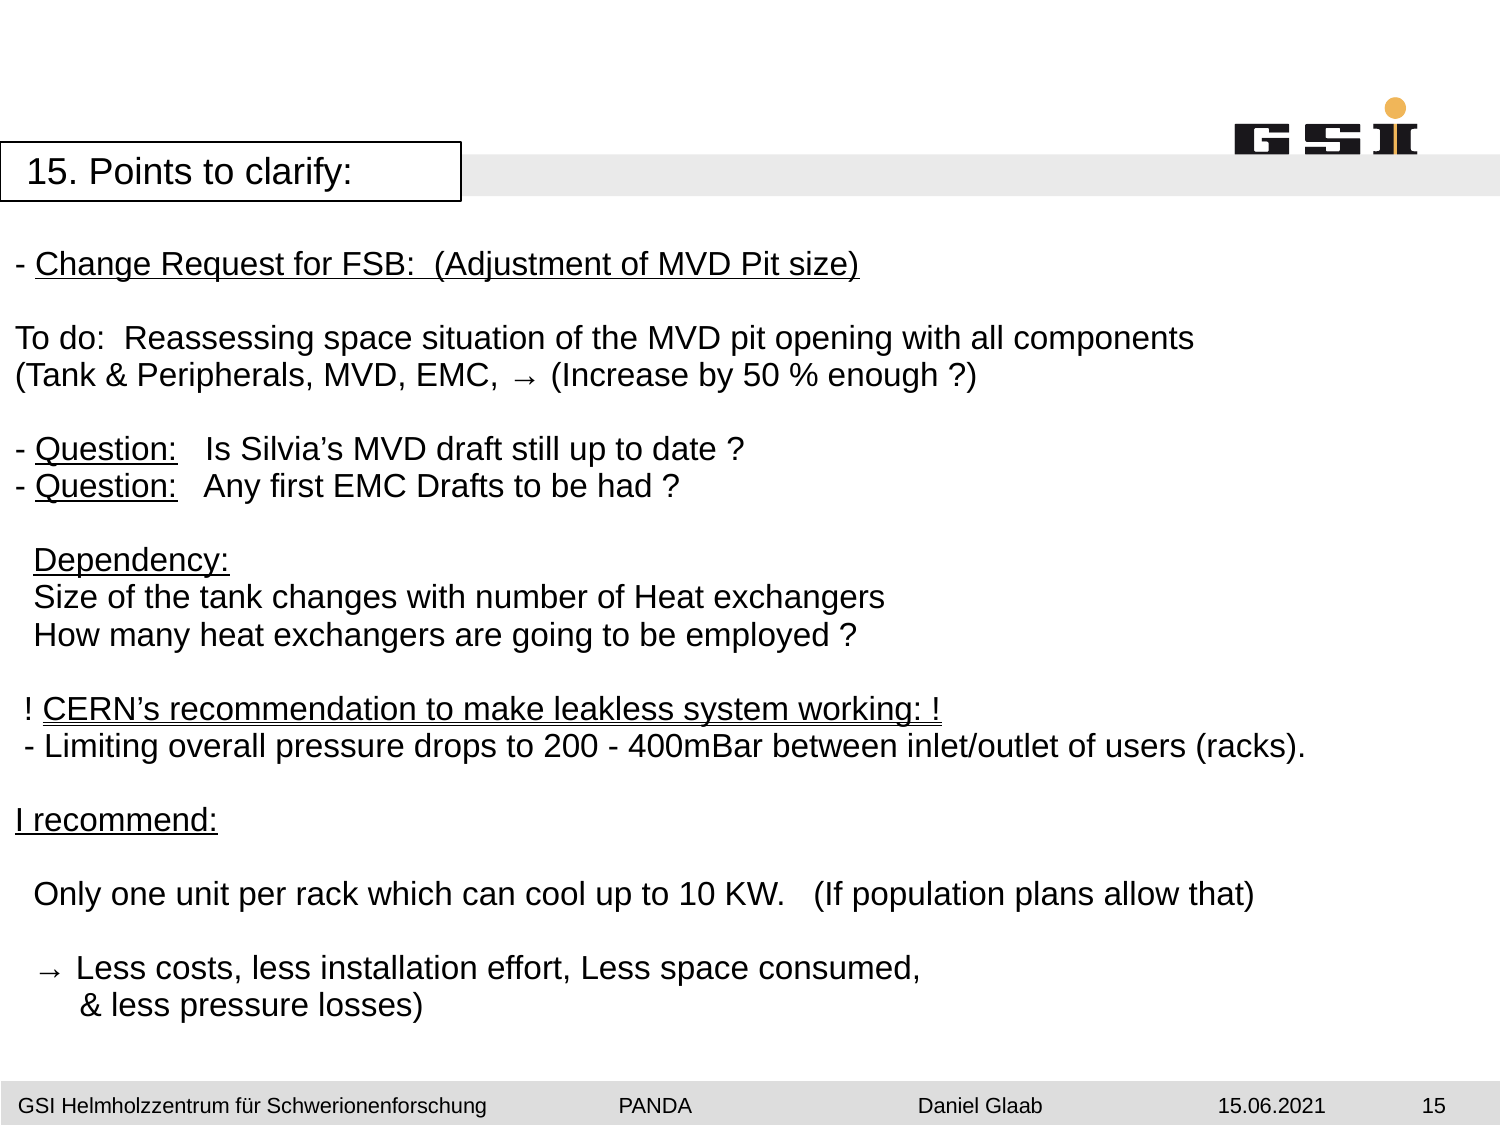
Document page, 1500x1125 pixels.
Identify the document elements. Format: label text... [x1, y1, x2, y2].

text_box [0, 1080, 1500, 1125]
text_box GSI Helmholzzentrum für Schwerionenforschung PANDA Daniel Glaab 15.06.2021 15 [3, 1086, 1489, 1125]
picture [1233, 95, 1419, 154]
text_box - Change Request for FSB: (Adjustment of MVD Pit size) To do: Reassessing space situation of the MVD pit opening with all components (Tank & Peripherals, MVD, EMC, → (Increase by 50 % enough ?) - Question: Is Silvia’s MVD draft still up to date ? - Question: Any first EMC Drafts to be had ? Dependency: Size of the tank changes with number of Heat exchangers How many heat exchangers are going to be employed ? ! CERN’s recommendation to make leakless system working: ! - Limiting overall pressure drops to 200 - 400mBar between inlet/outlet of users (racks). I recommend: Only one unit per rack which can cool up to 10 KW. (If population plans allow that) → Less costs, less installation effort, Less space consumed, & less pressure losses) [0, 238, 1497, 1052]
text_box 15. Points to clarify: [0, 142, 461, 201]
